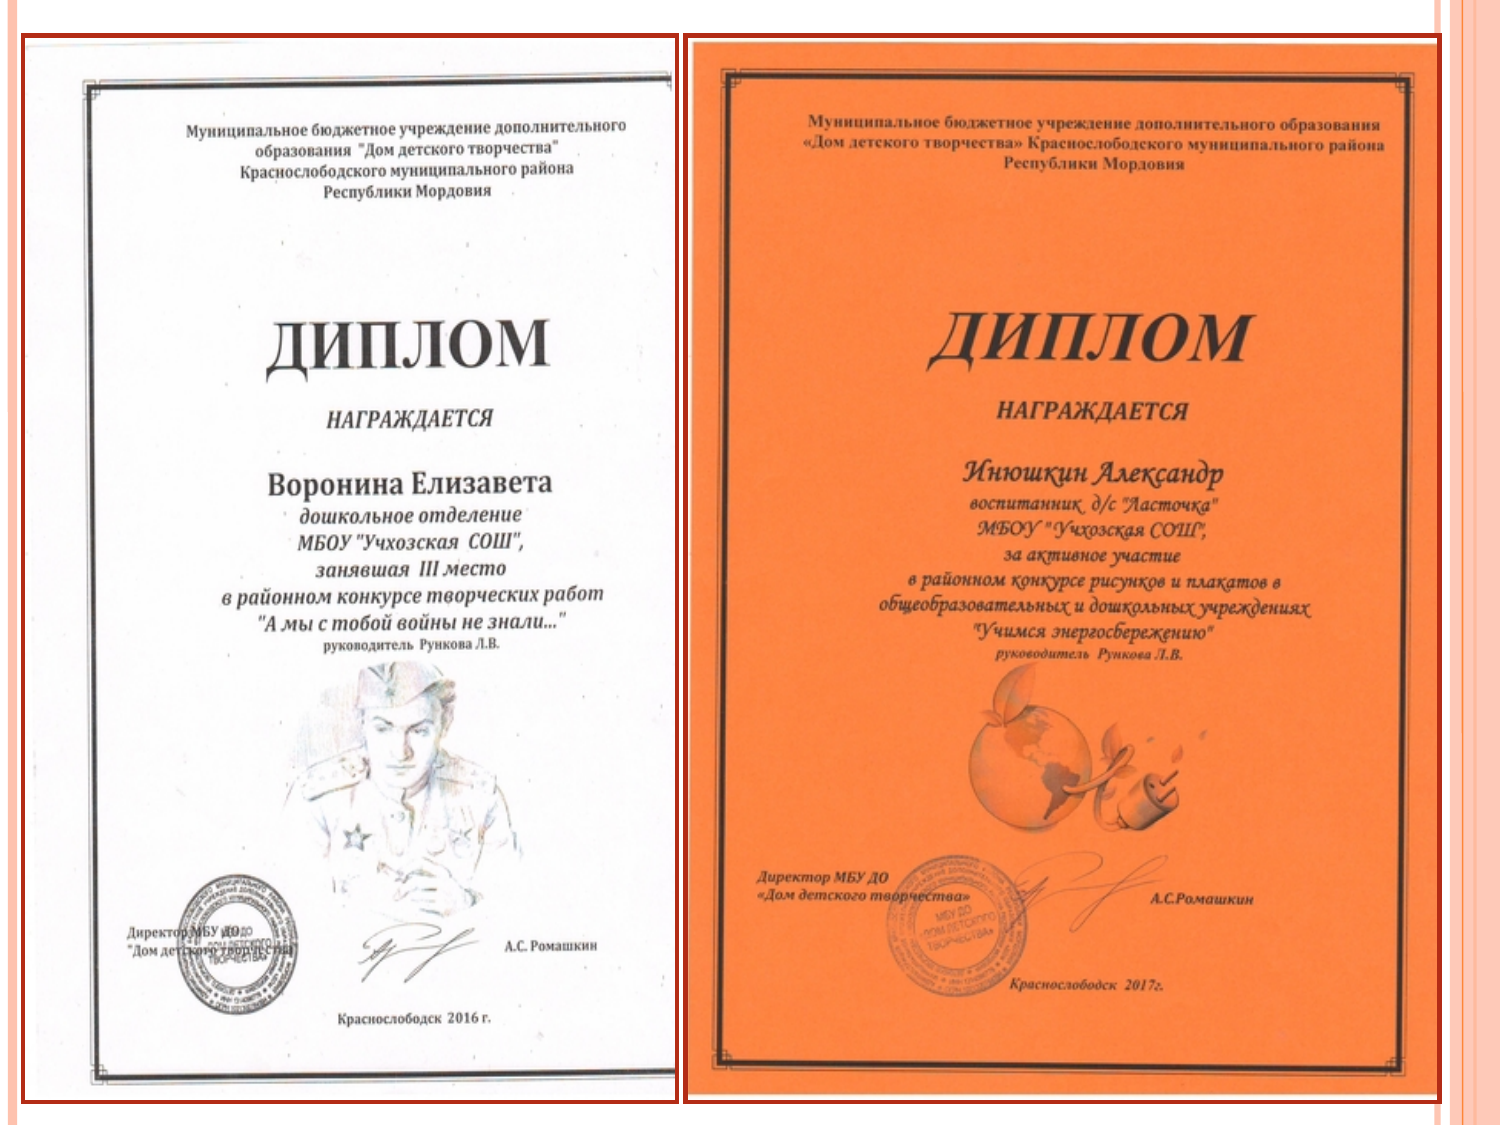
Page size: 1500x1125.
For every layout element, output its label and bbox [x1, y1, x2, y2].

picture [687, 37, 1438, 1100]
picture [24, 37, 675, 1100]
